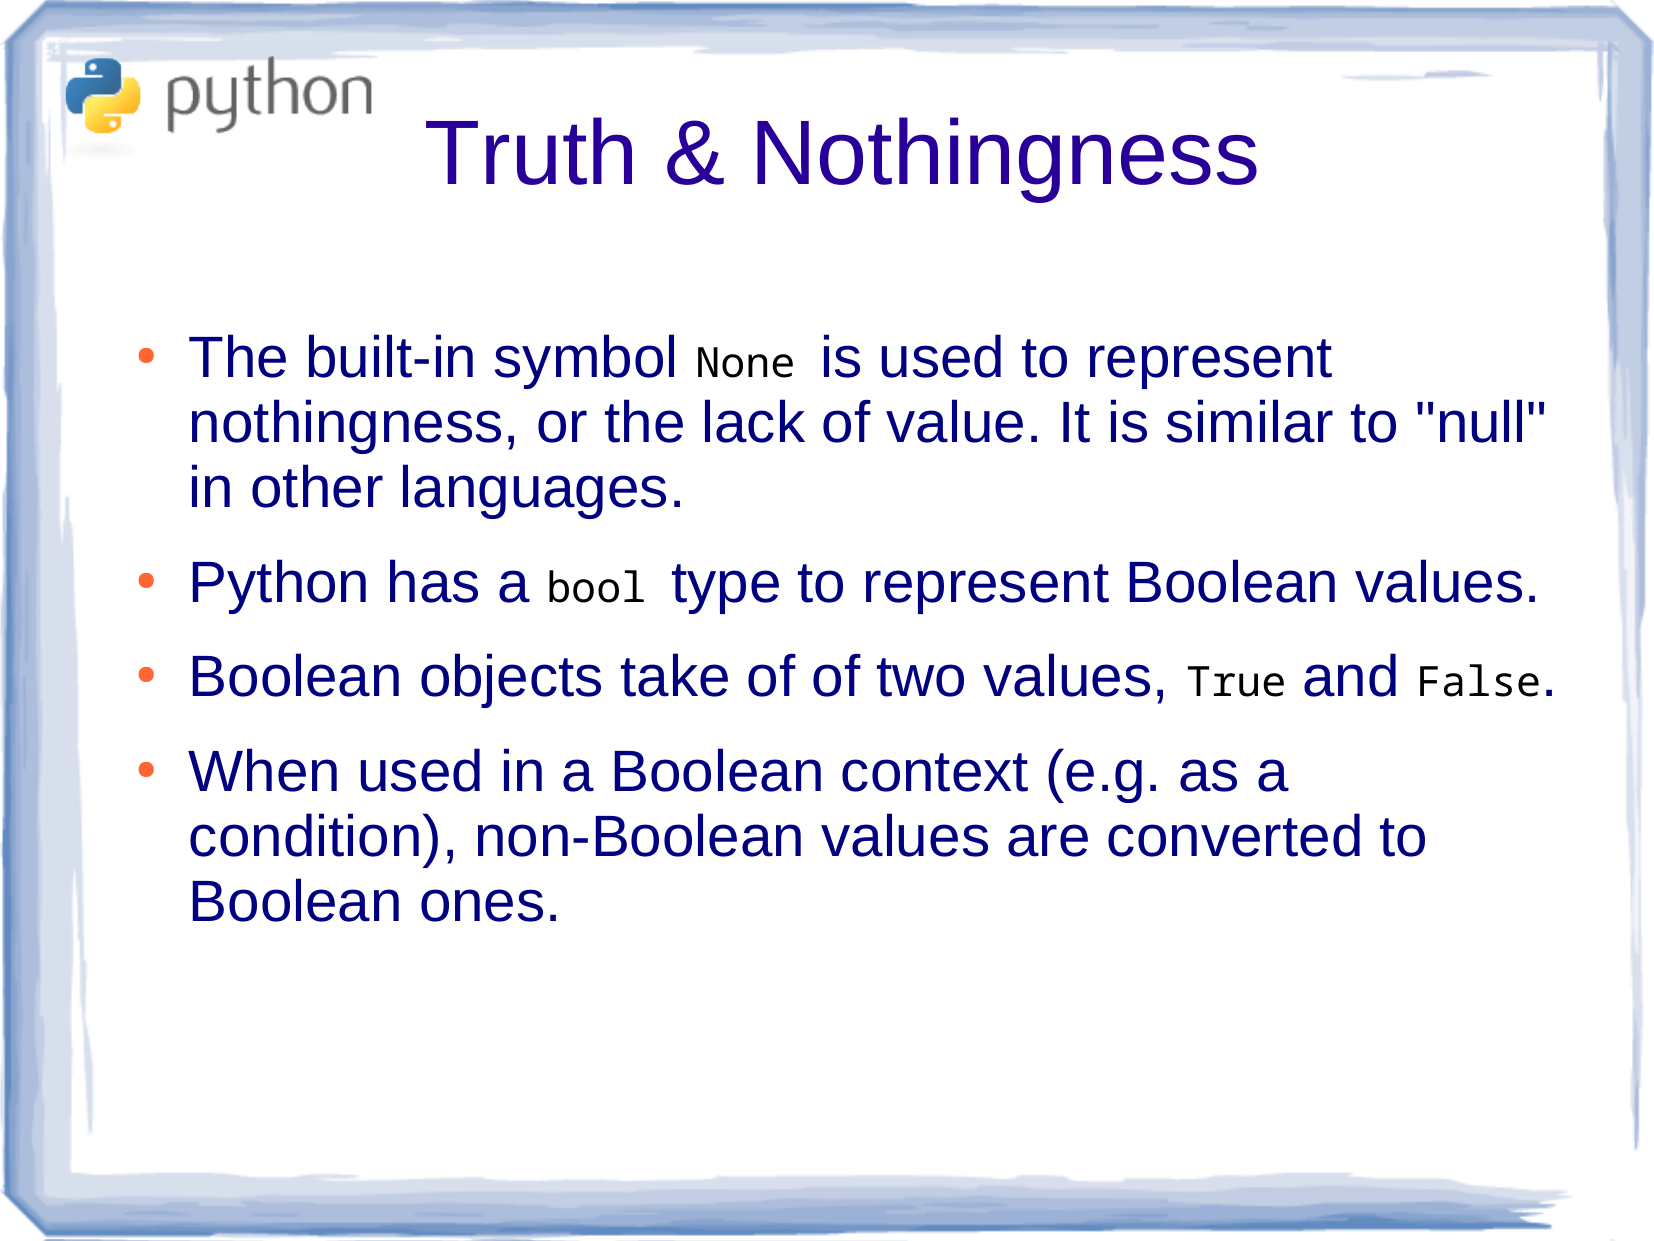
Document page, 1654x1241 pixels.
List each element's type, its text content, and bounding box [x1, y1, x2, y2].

title Truth & Nothingness [82, 49, 1571, 257]
list The built-in symbol None is used to represent nothingness, or the lack of value. It is similar to "null" in other languages. Python has a bool type to represent Boolean values. Boolean objects take of of two values, True and False. When used in a Boolean context (e.g. as a condition), non-Boolean values are converted to Boolean ones. [118, 324, 1571, 990]
picture [0, 0, 1654, 1241]
